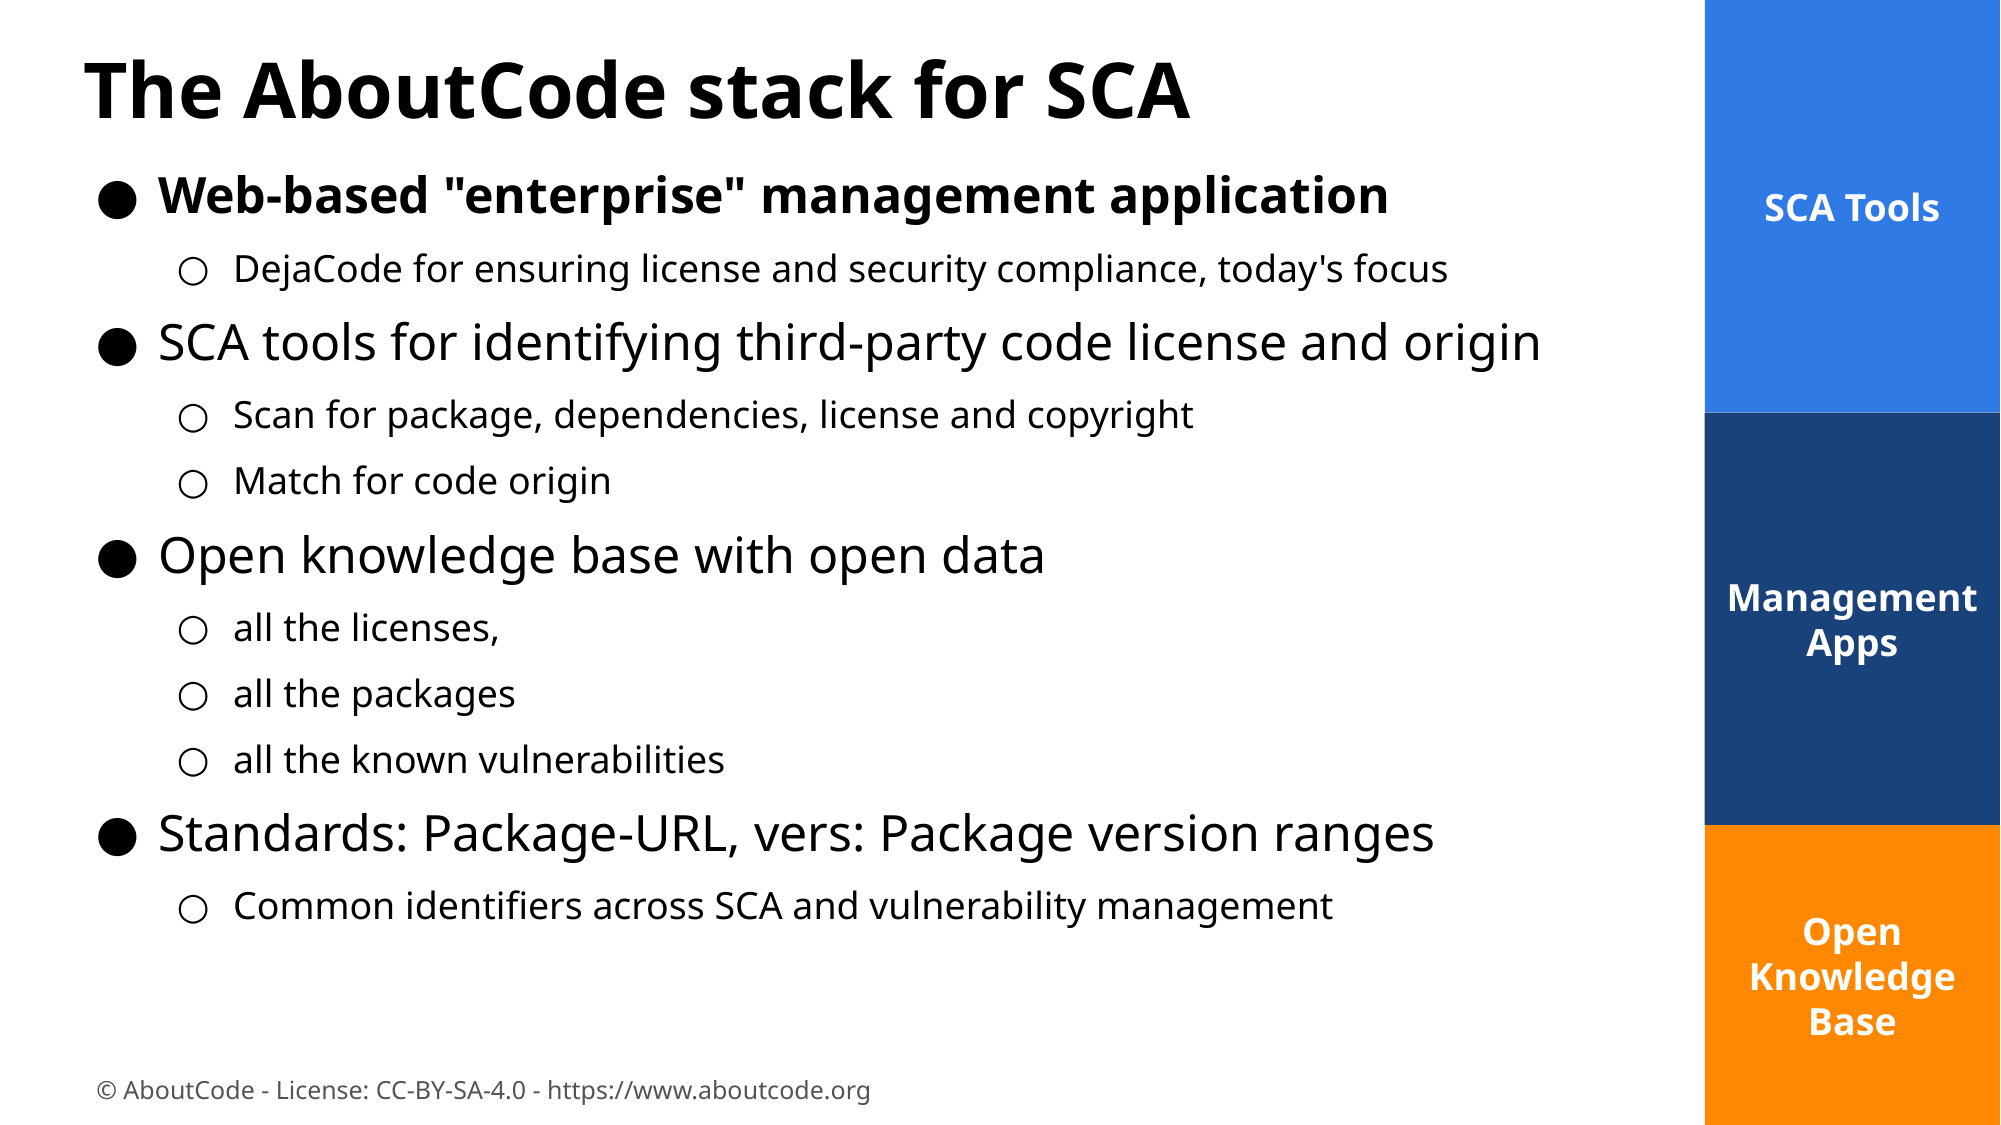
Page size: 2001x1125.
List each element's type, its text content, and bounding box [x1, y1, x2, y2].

text_box Management Apps [1704, 412, 2000, 825]
text_box Open Knowledge Base [1704, 825, 2000, 1125]
text_box SCA Tools [1704, 0, 2000, 412]
title The AboutCode stack for SCA [68, 23, 1704, 149]
list Web-based "enterprise" management application DejaCode for ensuring license and security compliance, today's focus SCA tools for identifying third-party code license and origin Scan for package, dependencies, license and copyright Match for code origin Open knowledge base with open data all the licenses, all the packages all the known vulnerabilities Standards: Package-URL, vers: Package version ranges Common identifiers across SCA and vulnerability management [68, 148, 1577, 1000]
